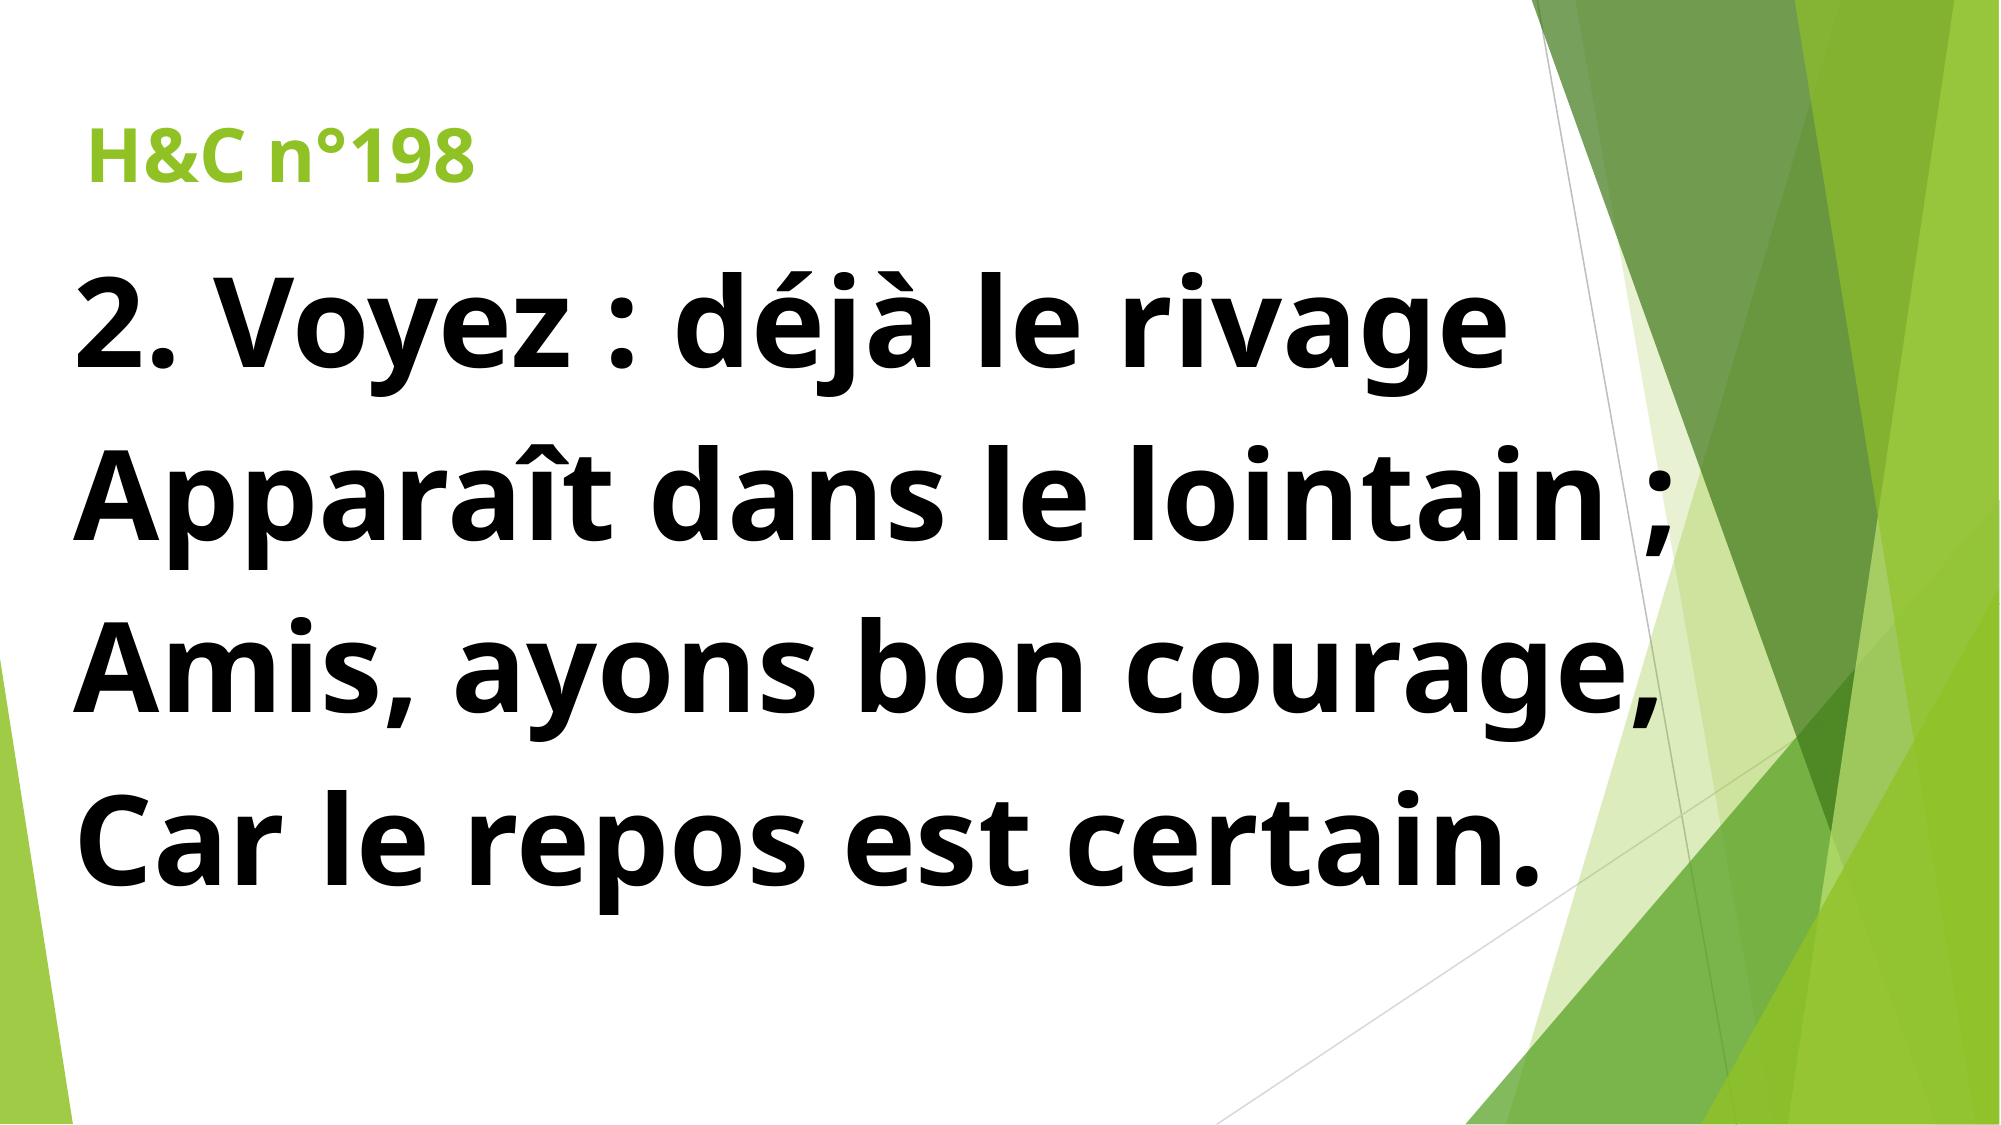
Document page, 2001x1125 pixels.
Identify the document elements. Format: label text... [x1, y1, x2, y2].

text_box 2. Voyez : déjà le rivage Apparaît dans le lointain ; Amis, ayons bon courage, Car le repos est certain. [59, 213, 1973, 1037]
text_box H&C n°198 [70, 99, 1522, 213]
